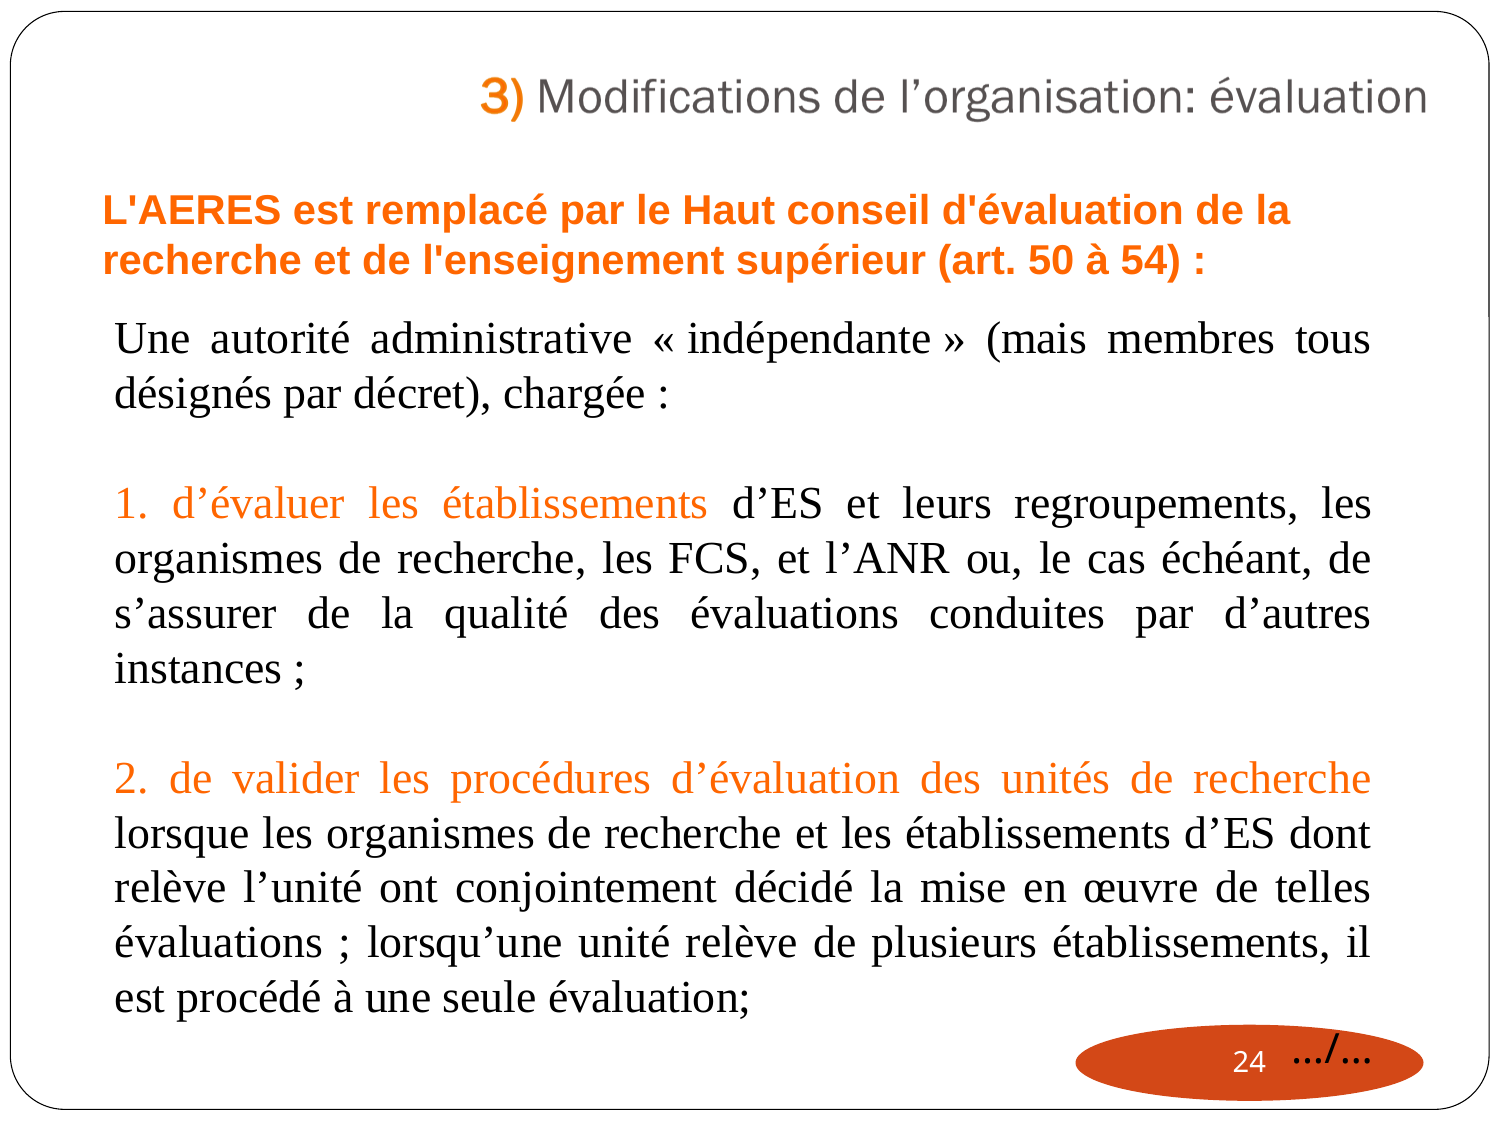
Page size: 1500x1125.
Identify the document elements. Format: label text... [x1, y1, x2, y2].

text_box Une autorité administrative « indépendante » (mais membres tous désignés par décret), chargée : 1. d’évaluer les établissements d’ES et leurs regroupements, les organismes de recherche, les FCS, et l’ANR ou, le cas échéant, de s’assurer de la qualité des évaluations conduites par d’autres instances ; 2. de valider les procédures d’évaluation des unités de recherche lorsque les organismes de recherche et les établissements d’ES dont relève l’unité ont conjointement décidé la mise en œuvre de telles évaluations ; lorsqu’une unité relève de plusieurs établissements, il est procédé à une seule évaluation; …/… [99, 299, 1388, 1125]
text_box L'AERES est remplacé par le Haut conseil d'évaluation de la recherche et de l'enseignement supérieur (art. 50 à 54) : [87, 174, 1426, 291]
text_box <numéro> [1388, 1039, 1424, 1086]
picture [212, 0, 1444, 171]
